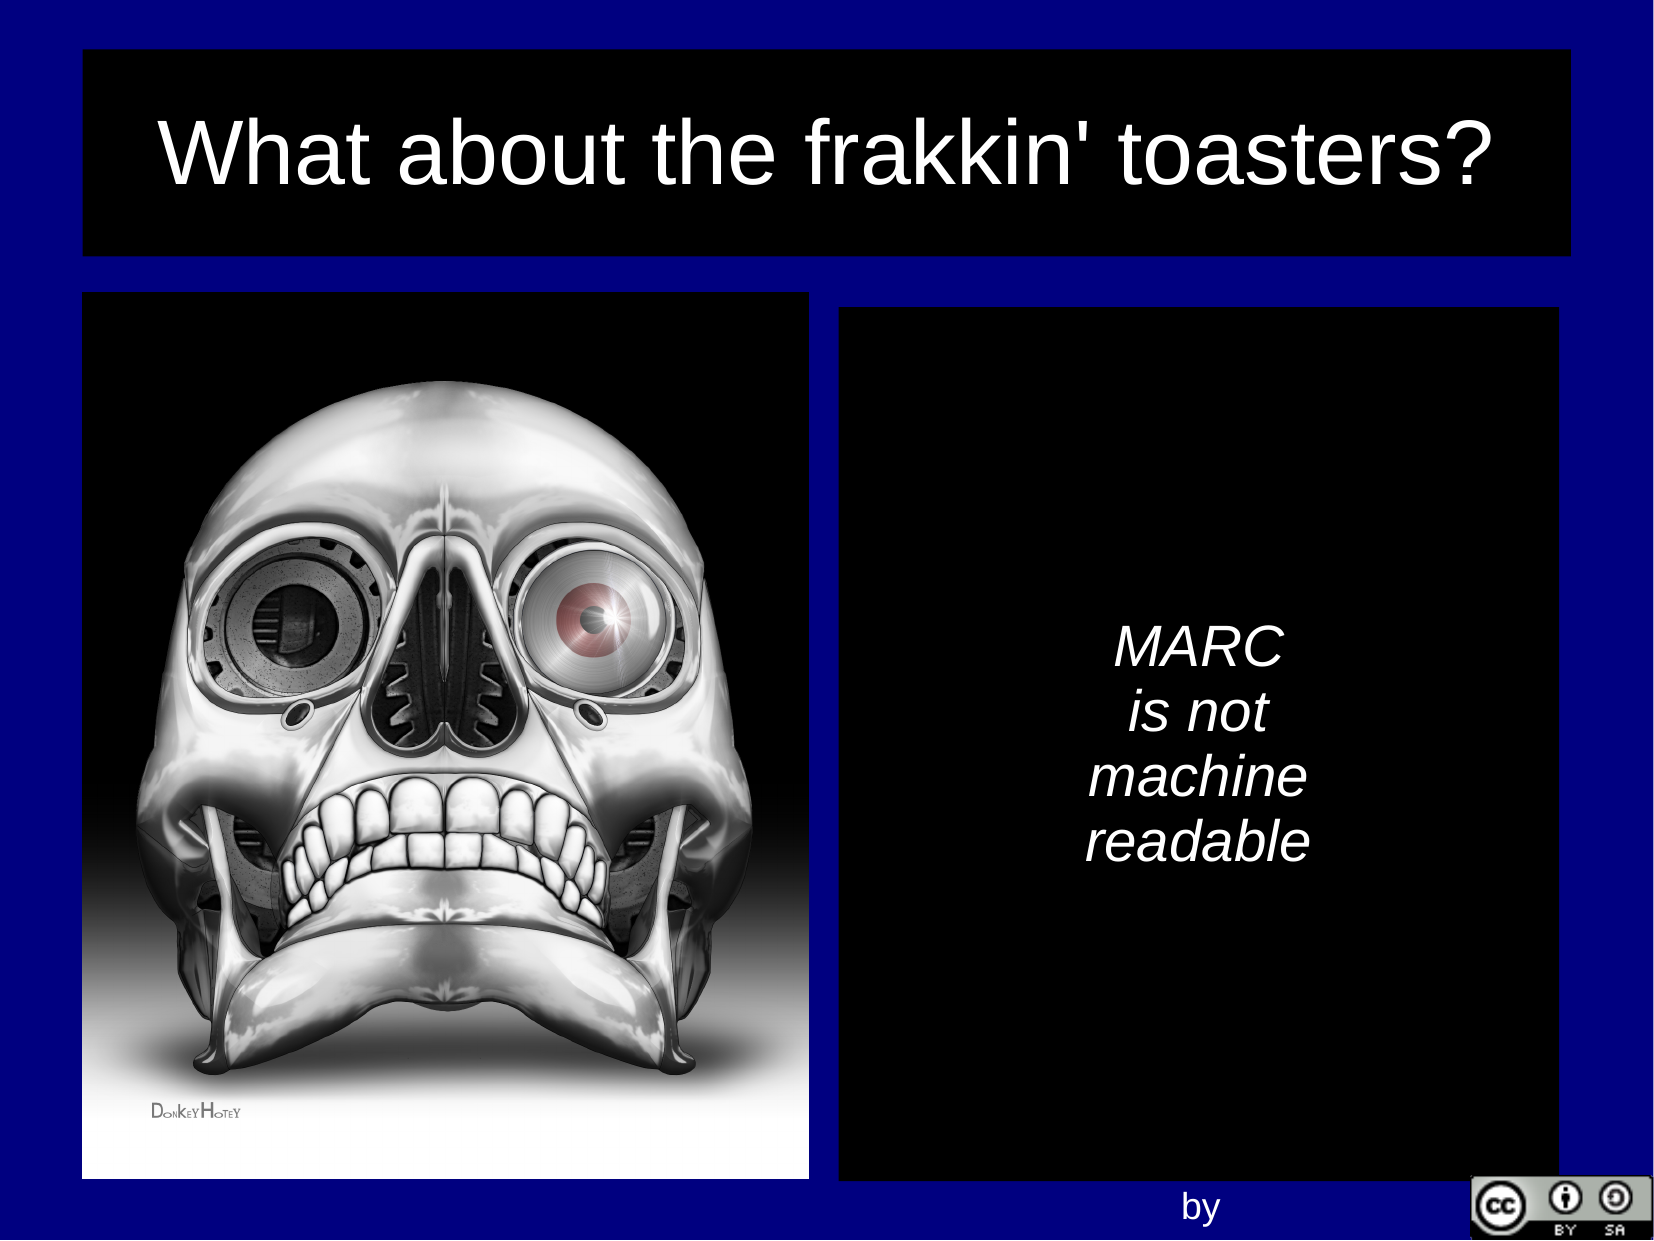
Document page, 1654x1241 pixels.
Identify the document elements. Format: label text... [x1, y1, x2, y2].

text_box MARC is not machine readable [838, 307, 1560, 1182]
picture [1470, 1175, 1654, 1240]
text_box Skull by DonkeyHotey [1074, 1175, 1470, 1237]
picture [82, 292, 809, 1179]
title What about the frakkin' toasters? [82, 49, 1571, 257]
